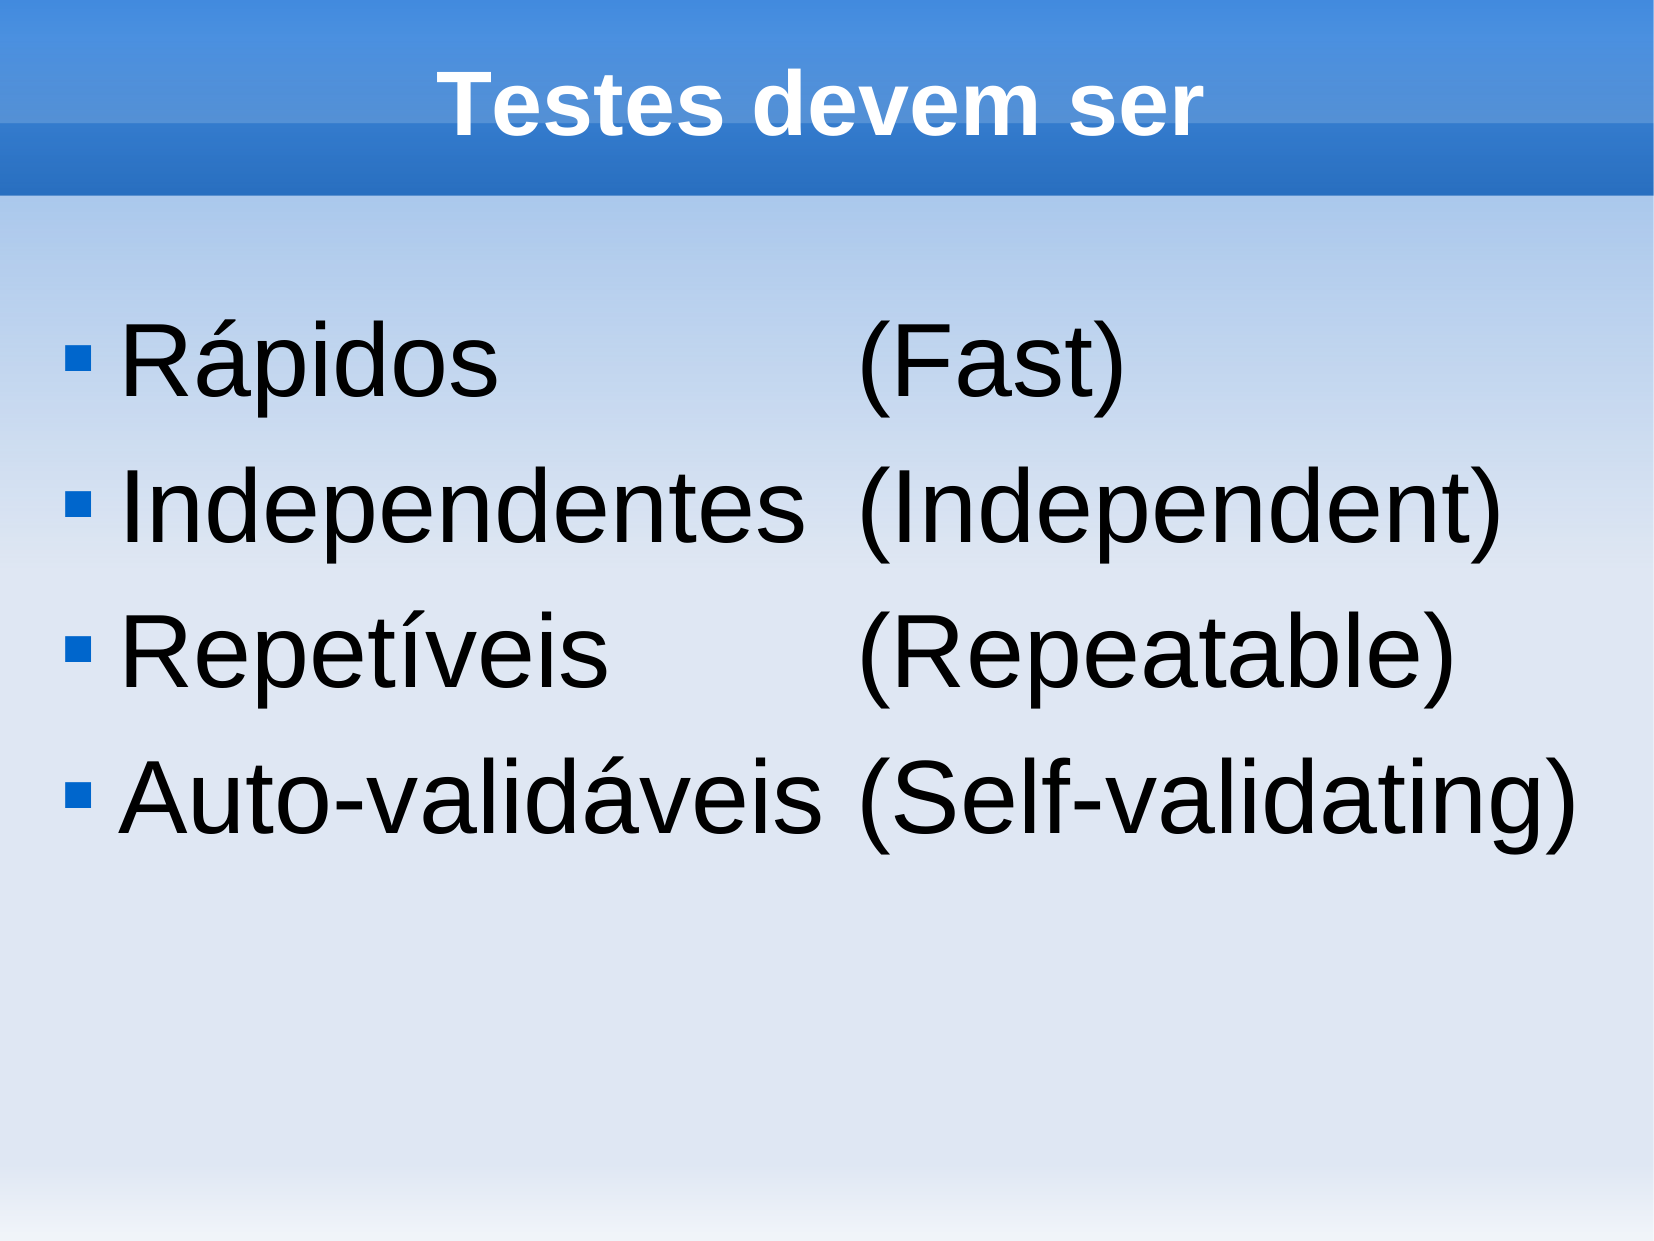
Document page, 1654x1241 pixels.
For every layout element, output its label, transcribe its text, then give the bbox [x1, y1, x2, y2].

list Rápidos (Fast) Independentes (Independent) Repetíveis (Repeatable) Auto-validáveis (Self-validating) [47, 302, 1595, 1148]
title Testes devem ser [76, 7, 1565, 200]
picture [0, 0, 1654, 1241]
